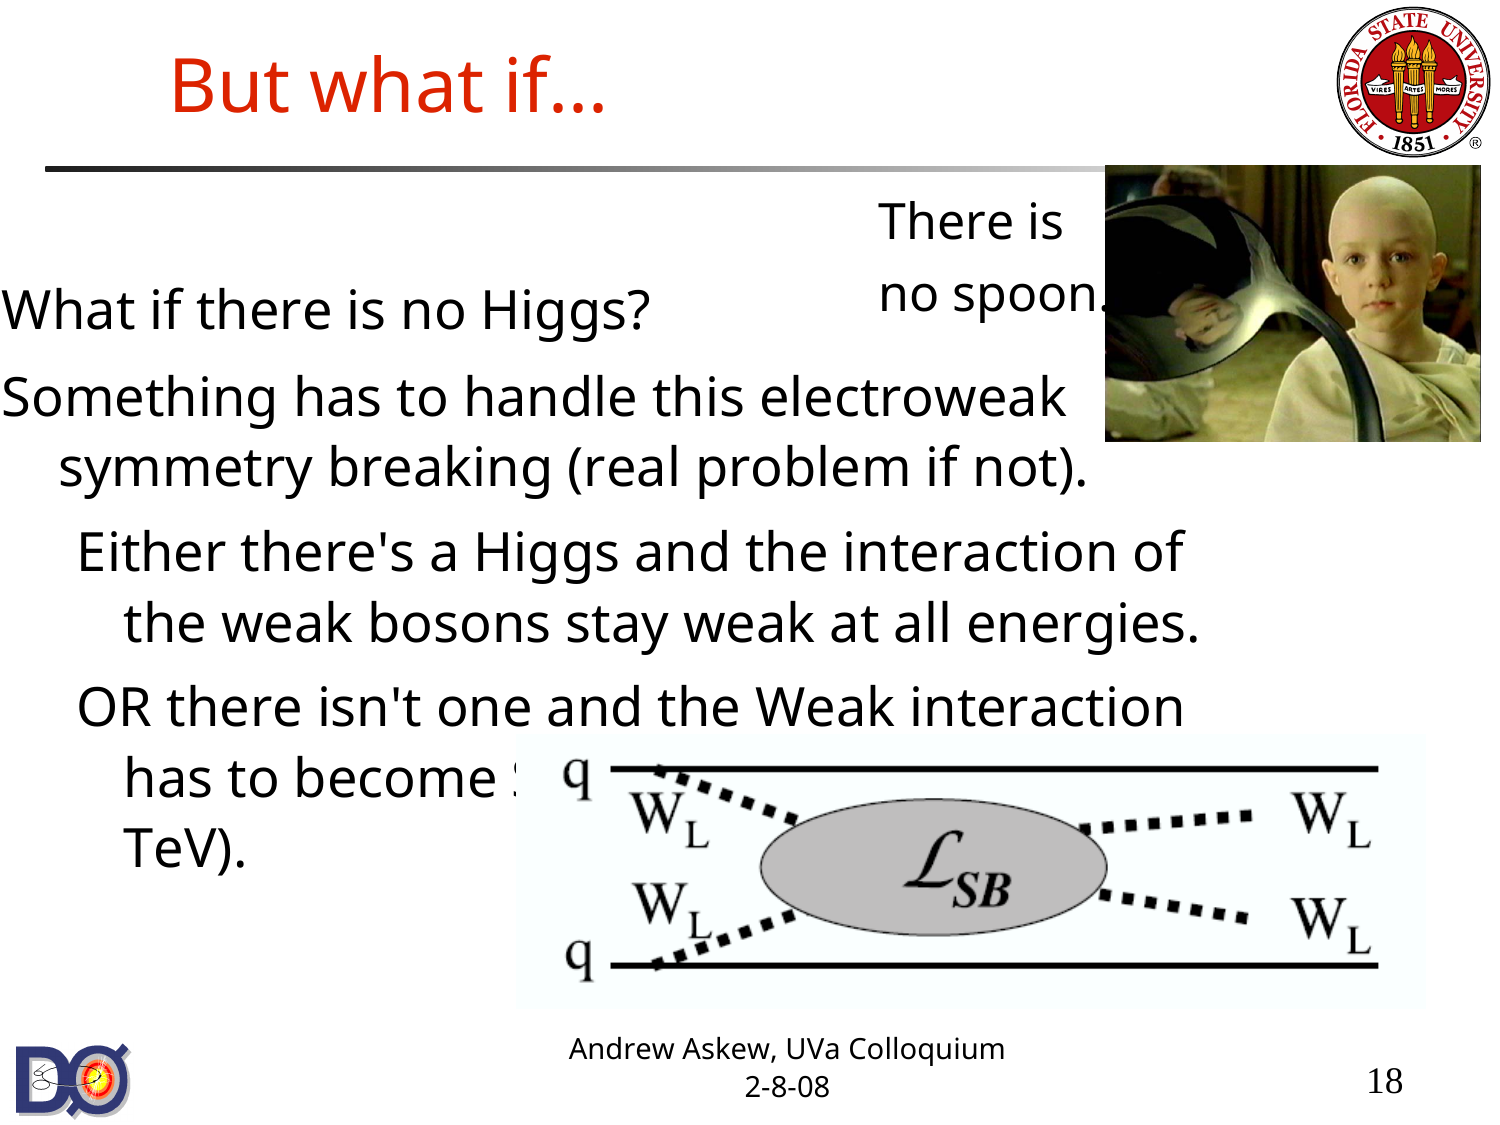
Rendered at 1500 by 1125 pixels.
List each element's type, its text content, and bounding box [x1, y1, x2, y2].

picture [9, 1057, 134, 1122]
picture [516, 734, 1426, 1009]
title But what if... [168, 29, 1313, 137]
text_box There is no spoon. [878, 181, 1113, 300]
list What if there is no Higgs? Something has to handle this electroweak symmetry breaking (real problem if not). Either there's a Higgs and the interaction of the weak bosons stay weak at all energies. OR there isn't one and the Weak interaction has to become STRONG at high energies (~1 TeV). [1, 273, 1281, 1057]
picture [1105, 165, 1481, 442]
picture [1335, 5, 1492, 159]
